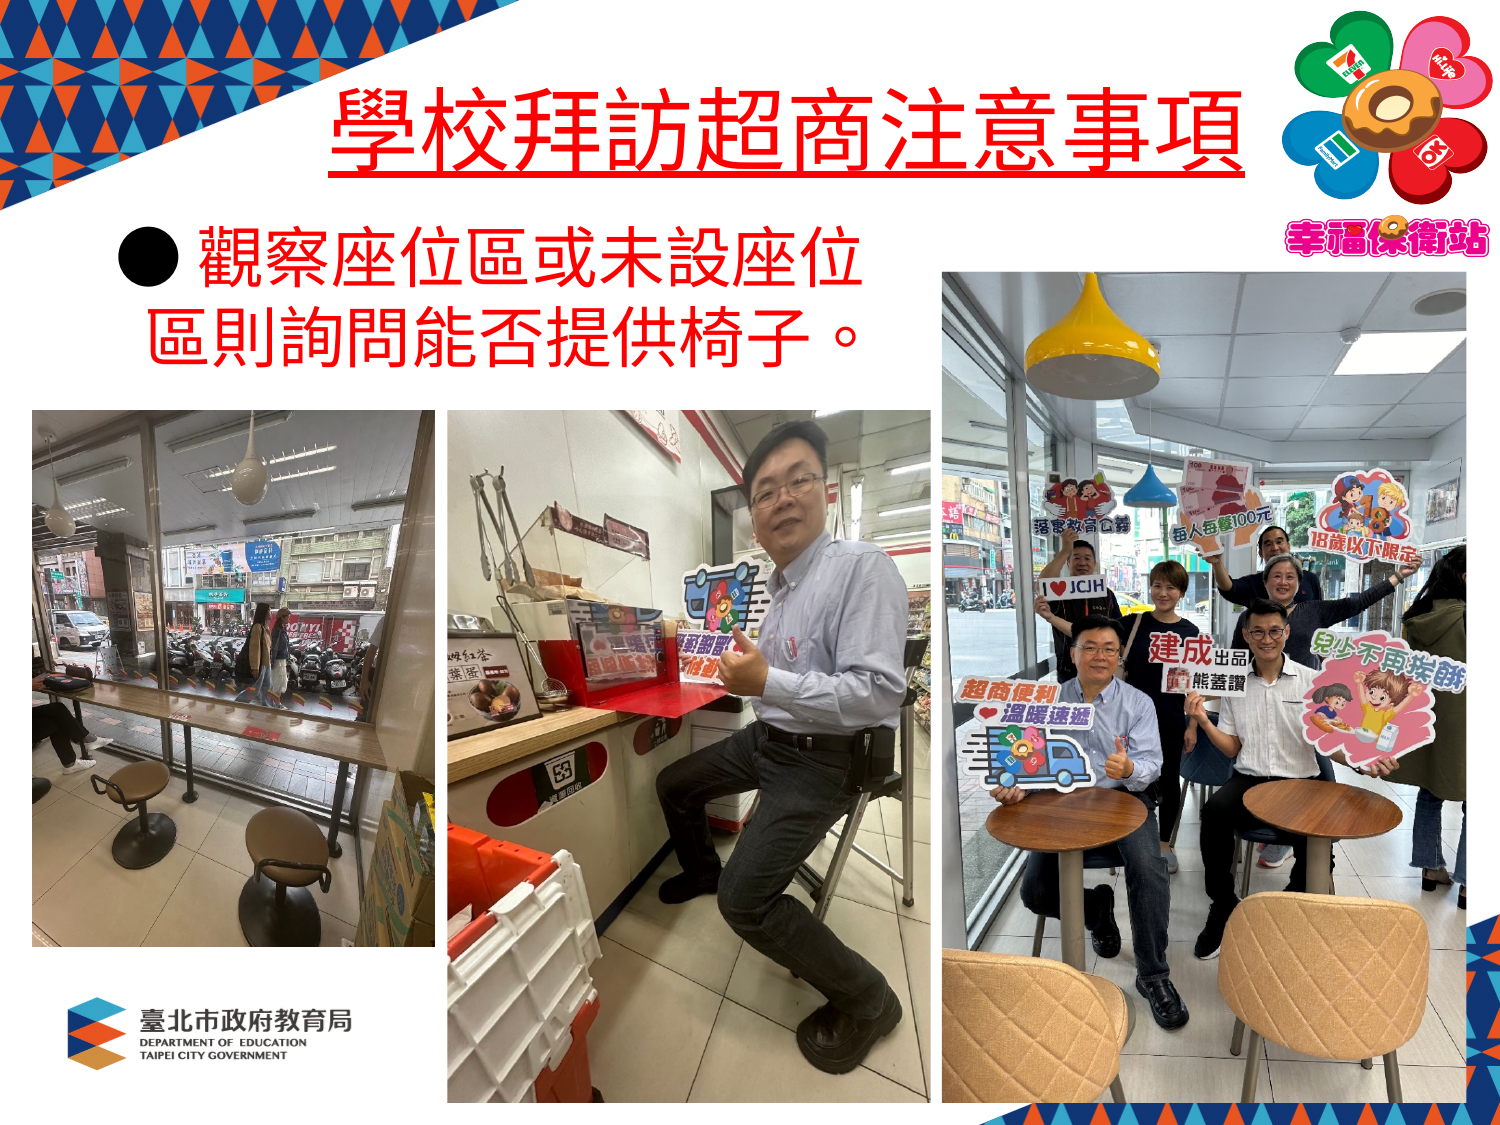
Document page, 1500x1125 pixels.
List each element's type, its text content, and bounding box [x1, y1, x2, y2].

picture [447, 410, 931, 1103]
picture [941, 271, 1467, 1103]
picture [32, 410, 435, 947]
text_box ●觀察座位區或未設座位區則詢問能否提供椅子。 [100, 208, 902, 383]
title 學校拜訪超商注意事項 [312, 42, 1270, 227]
